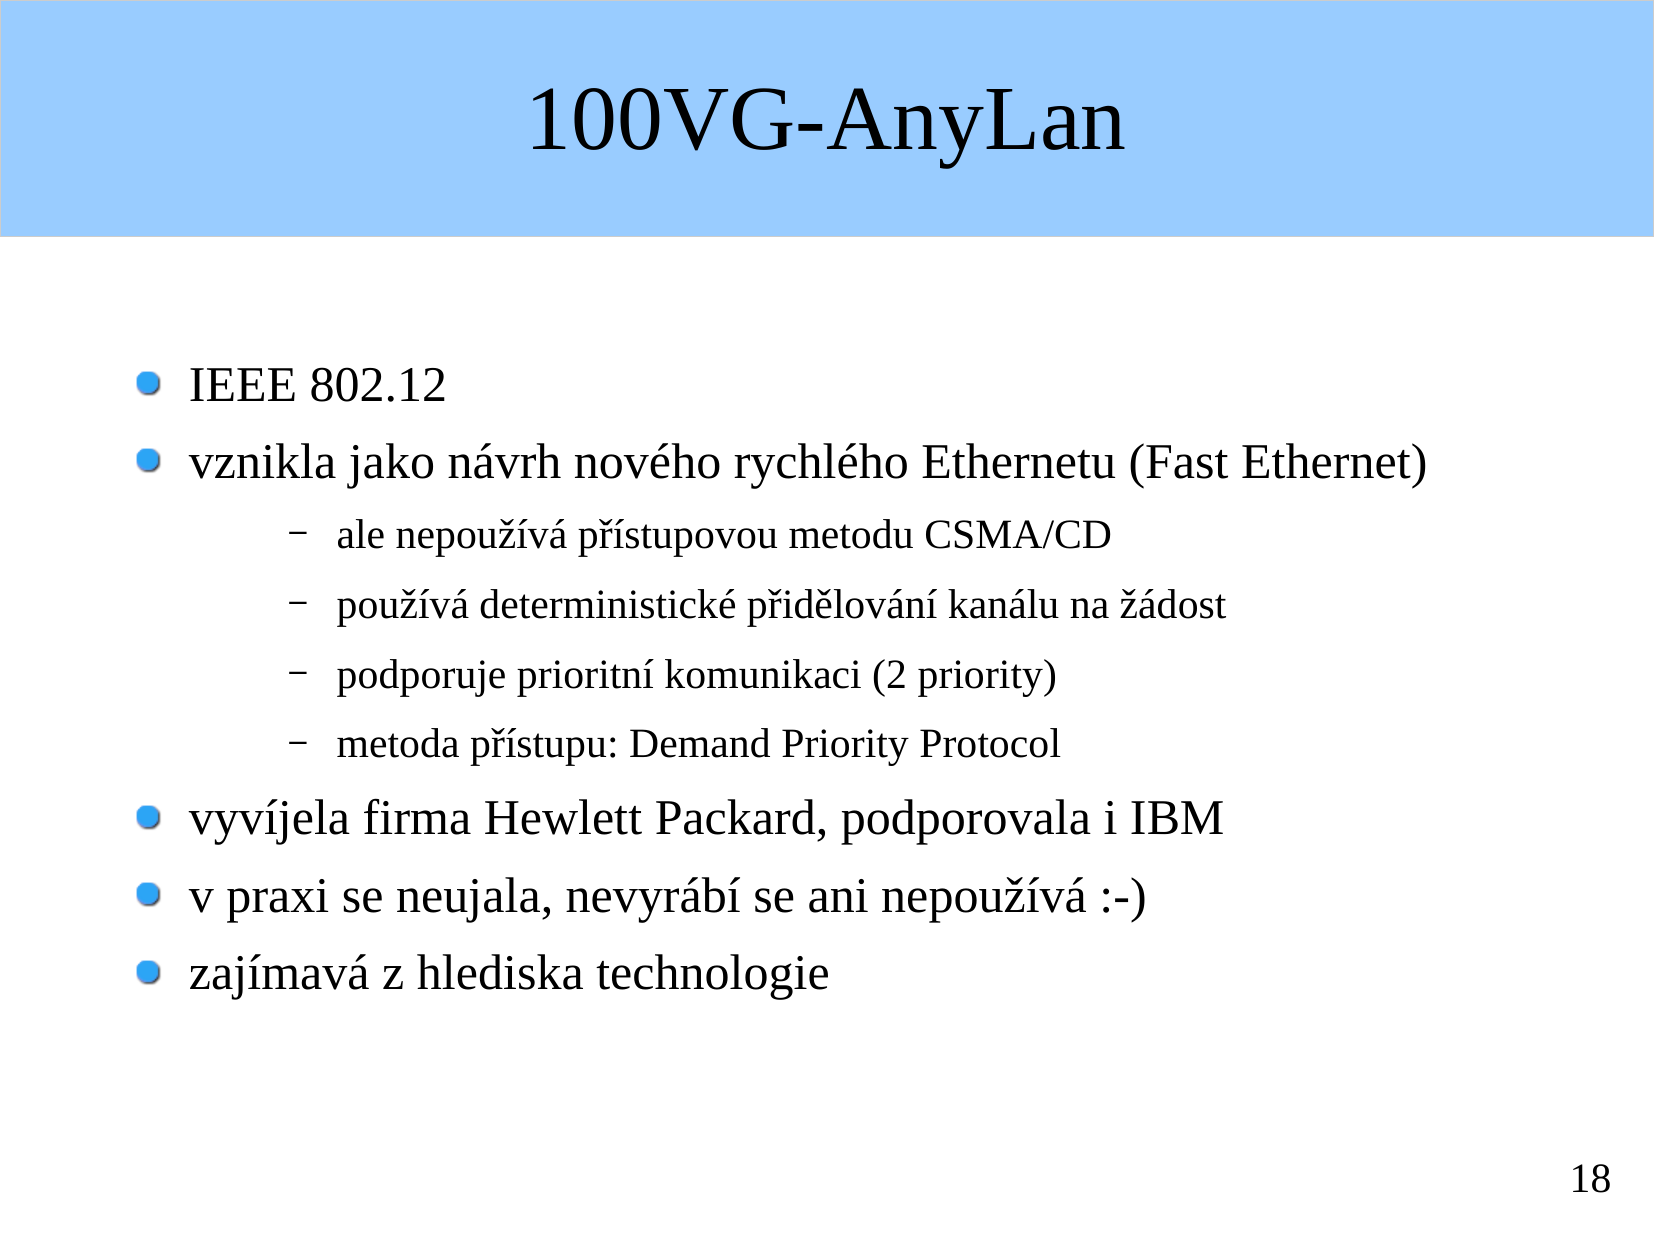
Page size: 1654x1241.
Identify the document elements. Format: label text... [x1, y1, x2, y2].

title 100VG-AnyLan [0, 0, 1654, 237]
list IEEE 802.12 vznikla jako návrh nového rychlého Ethernetu (Fast Ethernet) ale nepoužívá přístupovou metodu CSMA/CD používá deterministické přidělování kanálu na žádost podporuje prioritní komunikaci (2 priority) metoda přístupu: Demand Priority Protocol vyvíjela firma Hewlett Packard, podporovala i IBM v praxi se neujala, nevyrábí se ani nepoužívá :-) zajímavá z hlediska technologie [100, 356, 1548, 1177]
